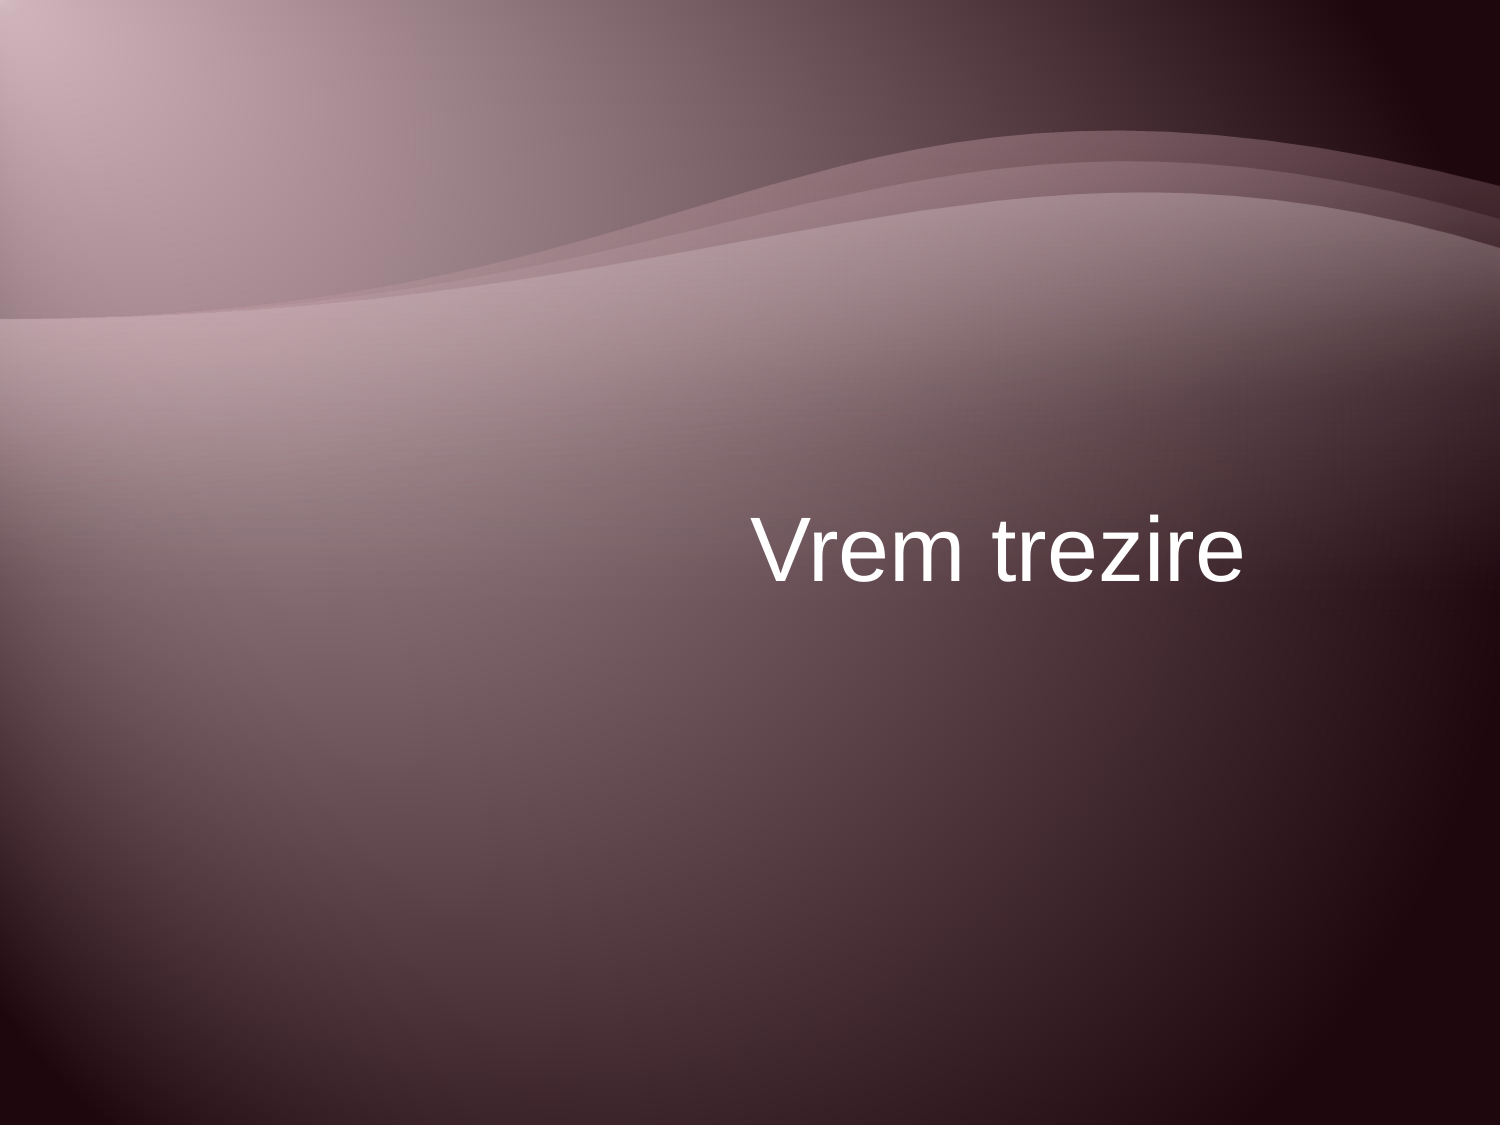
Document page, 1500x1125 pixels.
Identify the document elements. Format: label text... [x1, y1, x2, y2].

picture [0, 0, 1500, 1125]
text_box Vrem trezire [498, 487, 1499, 600]
